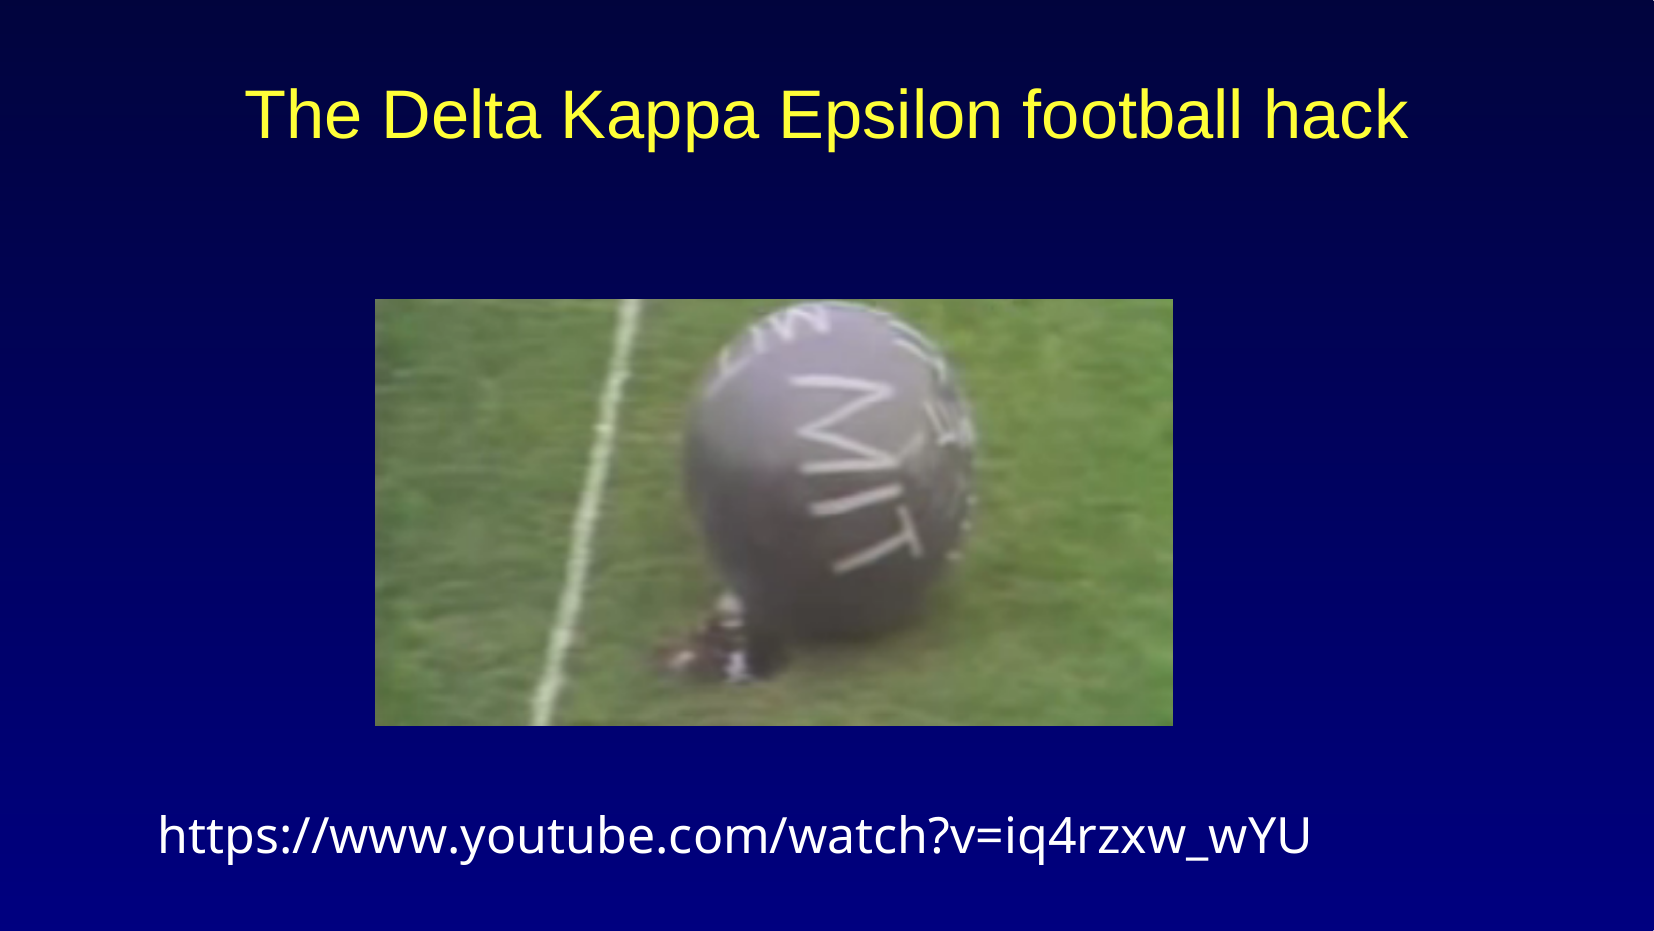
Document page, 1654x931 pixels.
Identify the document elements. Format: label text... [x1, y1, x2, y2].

picture [375, 299, 1173, 726]
text_box https://www.youtube.com/watch?v=iq4rzxw_wYU [157, 800, 1397, 859]
title The Delta Kappa Epsilon football hack [82, 37, 1571, 193]
